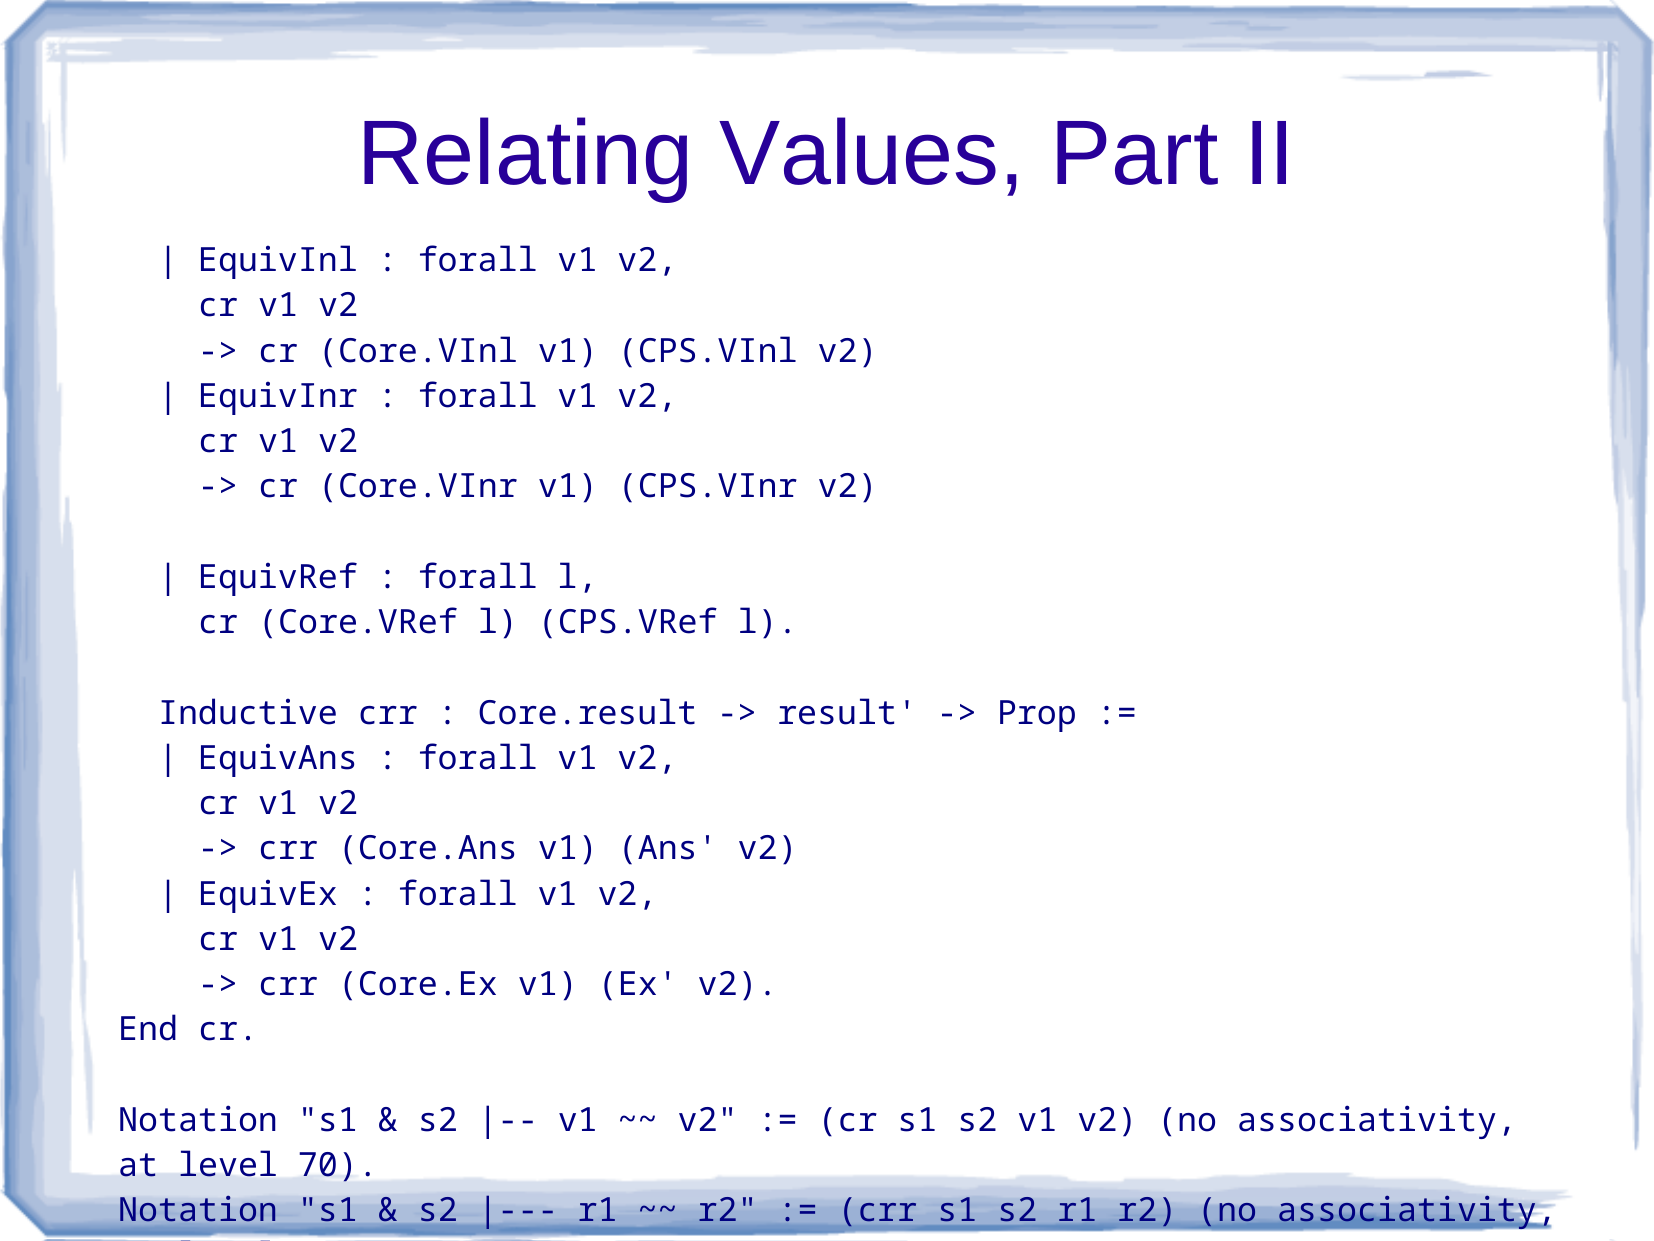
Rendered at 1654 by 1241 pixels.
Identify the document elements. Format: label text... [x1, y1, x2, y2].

title Relating Values, Part II [82, 49, 1571, 257]
picture [0, 0, 1654, 1241]
list | EquivInl : forall v1 v2, cr v1 v2 -> cr (Core.VInl v1) (CPS.VInl v2) | EquivInr : forall v1 v2, cr v1 v2 -> cr (Core.VInr v1) (CPS.VInr v2) | EquivRef : forall l, cr (Core.VRef l) (CPS.VRef l). Inductive crr : Core.result -> result' -> Prop := | EquivAns : forall v1 v2, cr v1 v2 -> crr (Core.Ans v1) (Ans' v2) | EquivEx : forall v1 v2, cr v1 v2 -> crr (Core.Ex v1) (Ex' v2). End cr. Notation "s1 & s2 |-- v1 ~~ v2" := (cr s1 s2 v1 v2) (no associativity, at level 70). Notation "s1 & s2 |--- r1 ~~ r2" := (crr s1 s2 r1 r2) (no associativity, at level 70). [118, 236, 1571, 1167]
